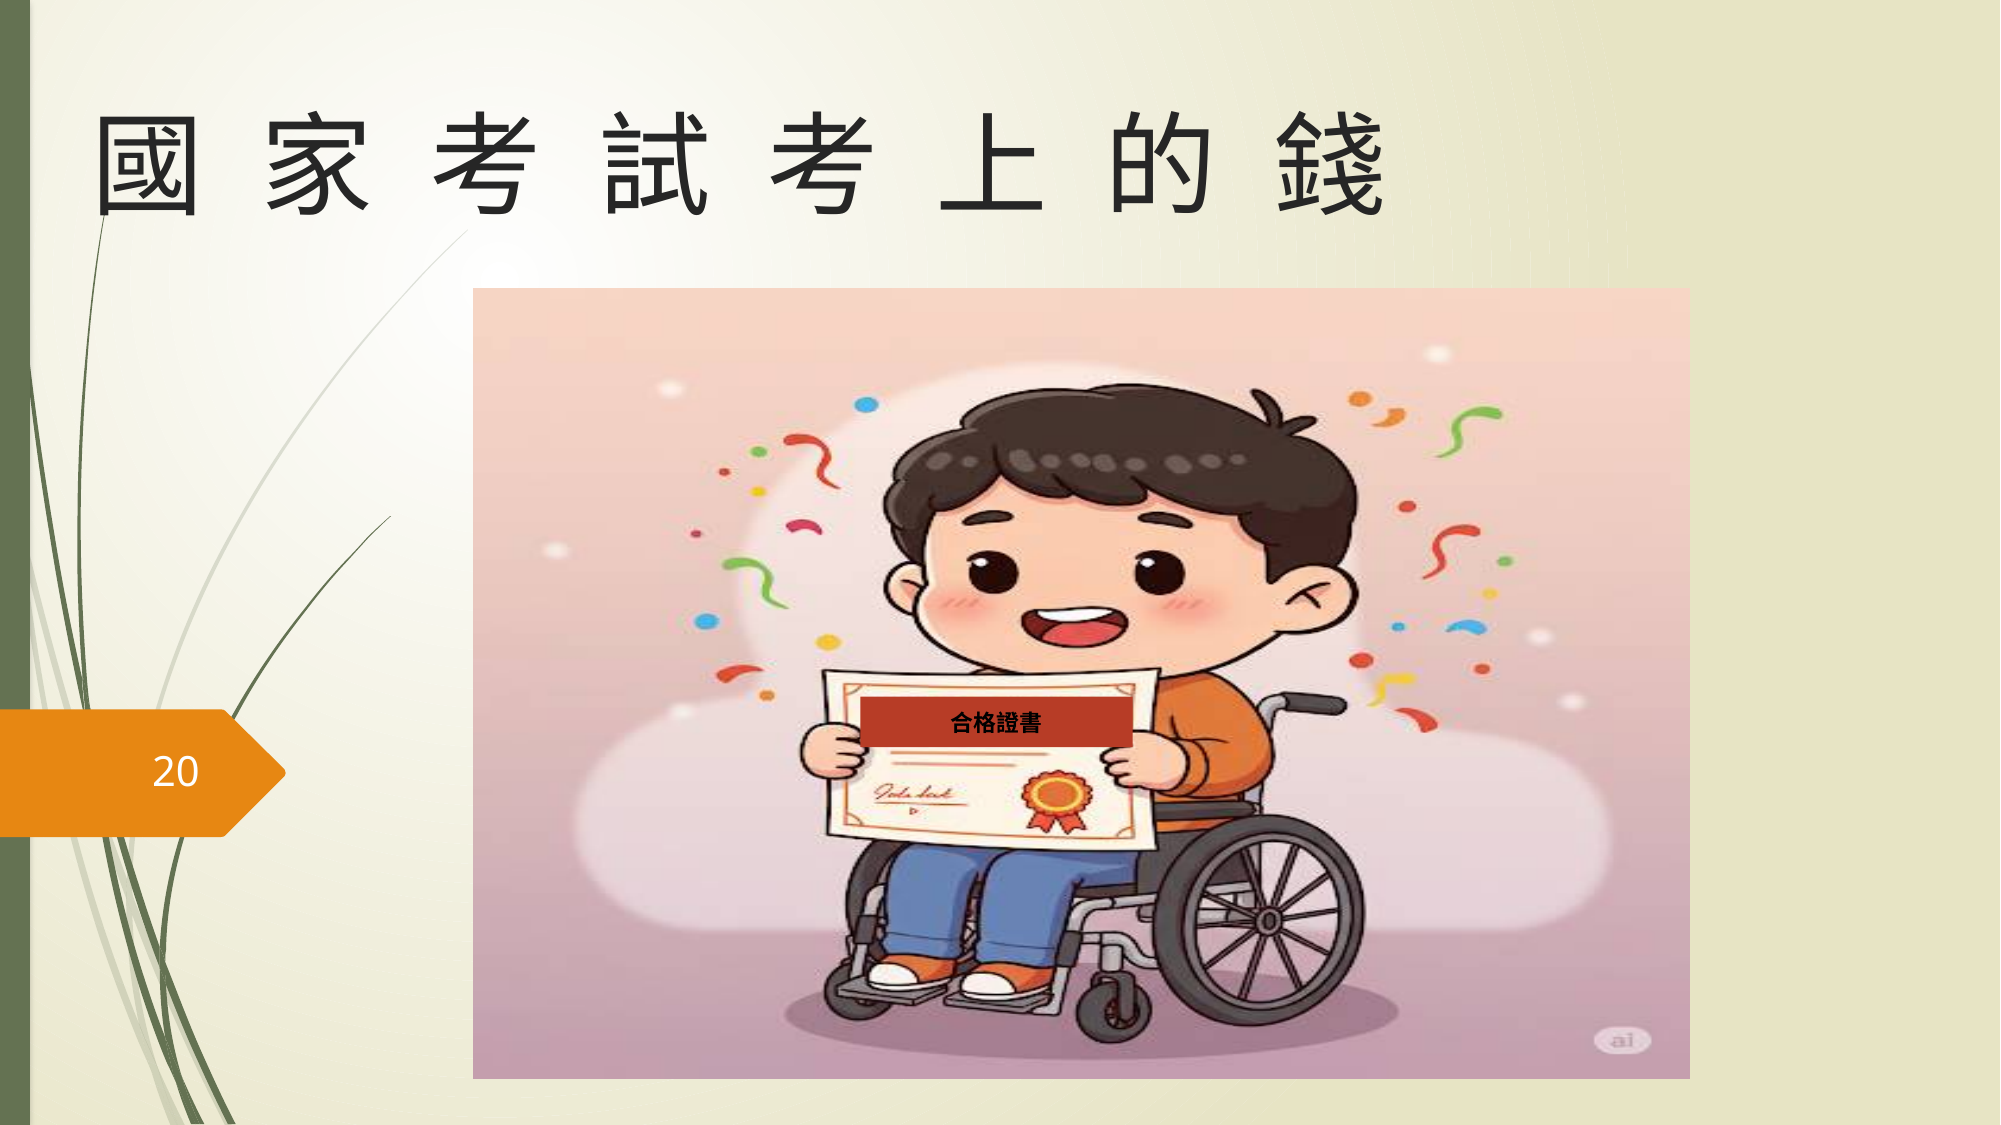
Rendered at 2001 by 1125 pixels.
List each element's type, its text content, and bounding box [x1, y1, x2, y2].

picture [473, 288, 1690, 1079]
picture [104, 844, 337, 1125]
text_box 合格證書 [860, 696, 1133, 748]
title 國 家 考 試 考 上 的 錢 [76, 46, 1881, 237]
